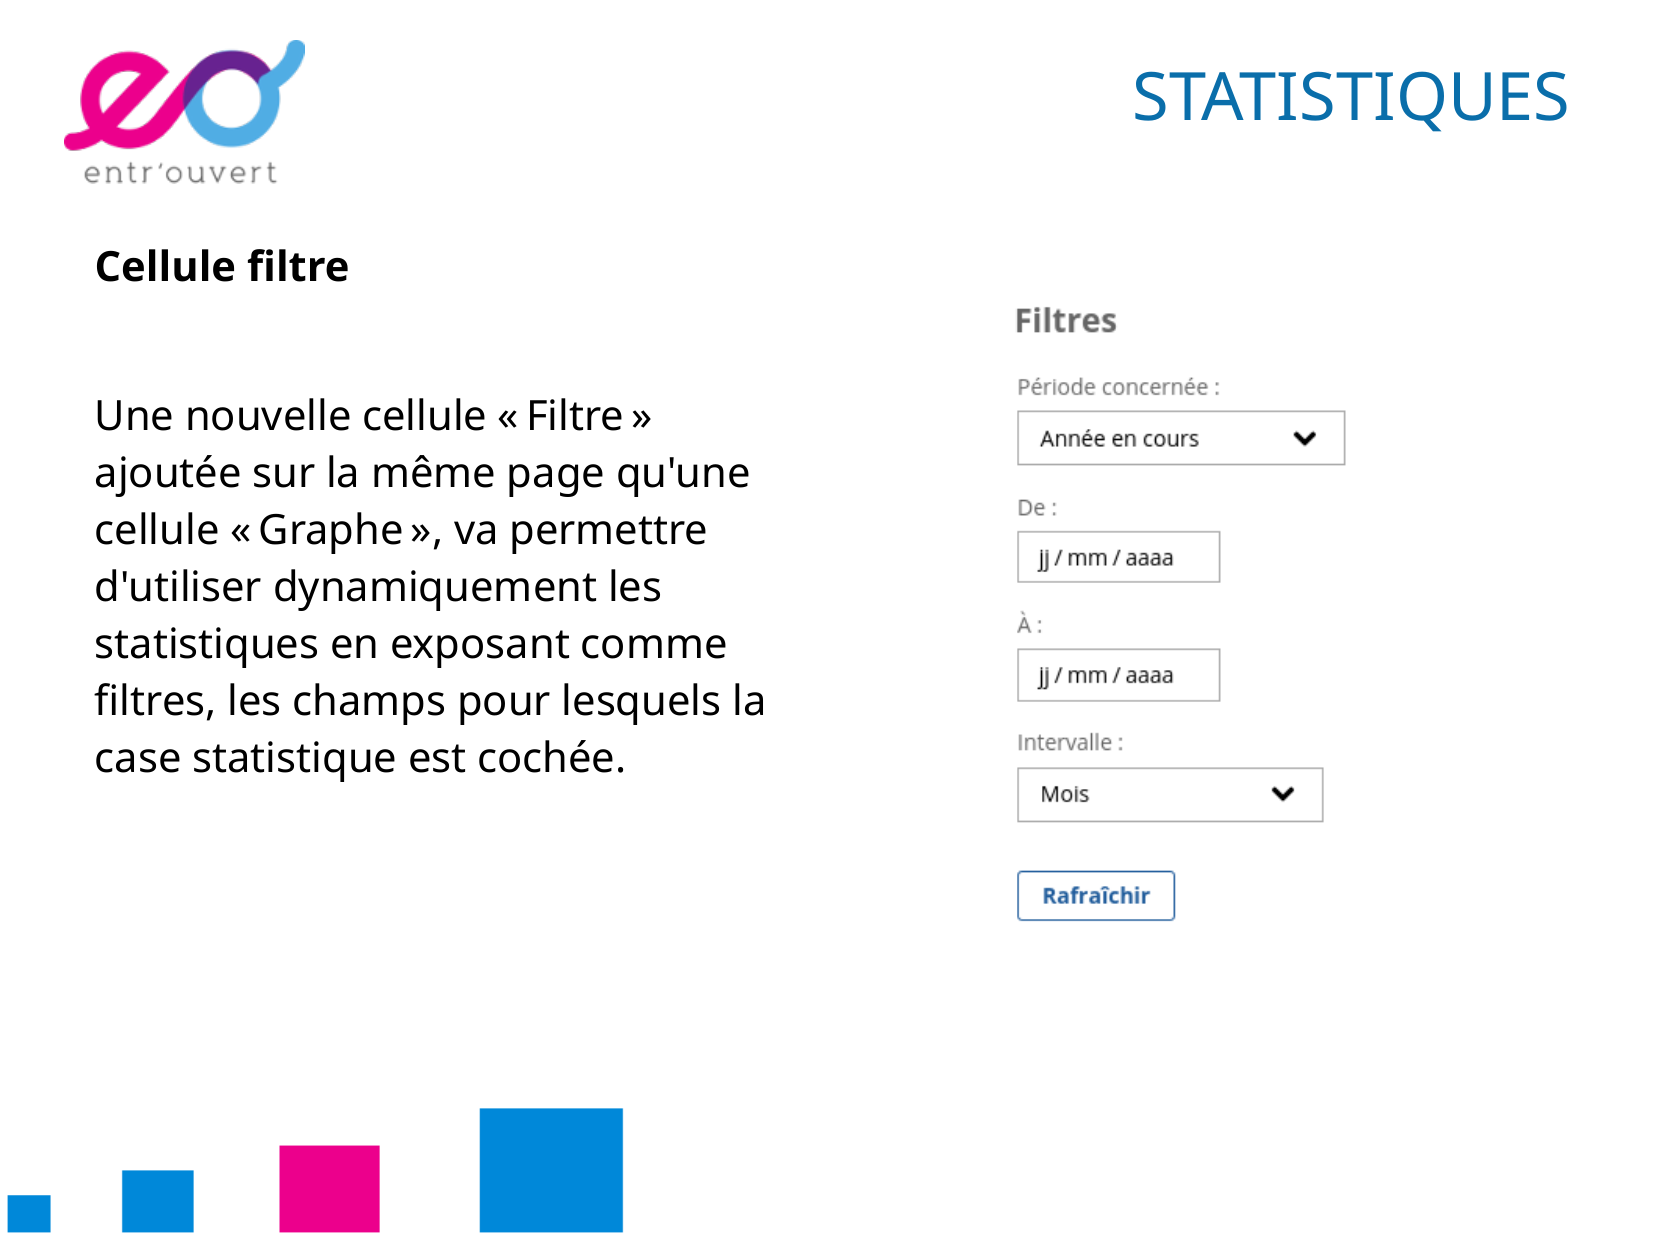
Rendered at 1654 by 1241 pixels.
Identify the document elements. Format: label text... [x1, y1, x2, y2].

picture [64, 40, 305, 184]
picture [991, 284, 1452, 954]
title Statistiques [354, 49, 1571, 257]
text_box Cellule filtre Une nouvelle cellule « Filtre » ajoutée sur la même page qu'une cellule « Graphe », va permettre d'utiliser dynamiquement les statistiques en exposant comme filtres, les champs pour lesquels la case statistique est cochée. [94, 236, 786, 1197]
picture [5, 1106, 626, 1235]
